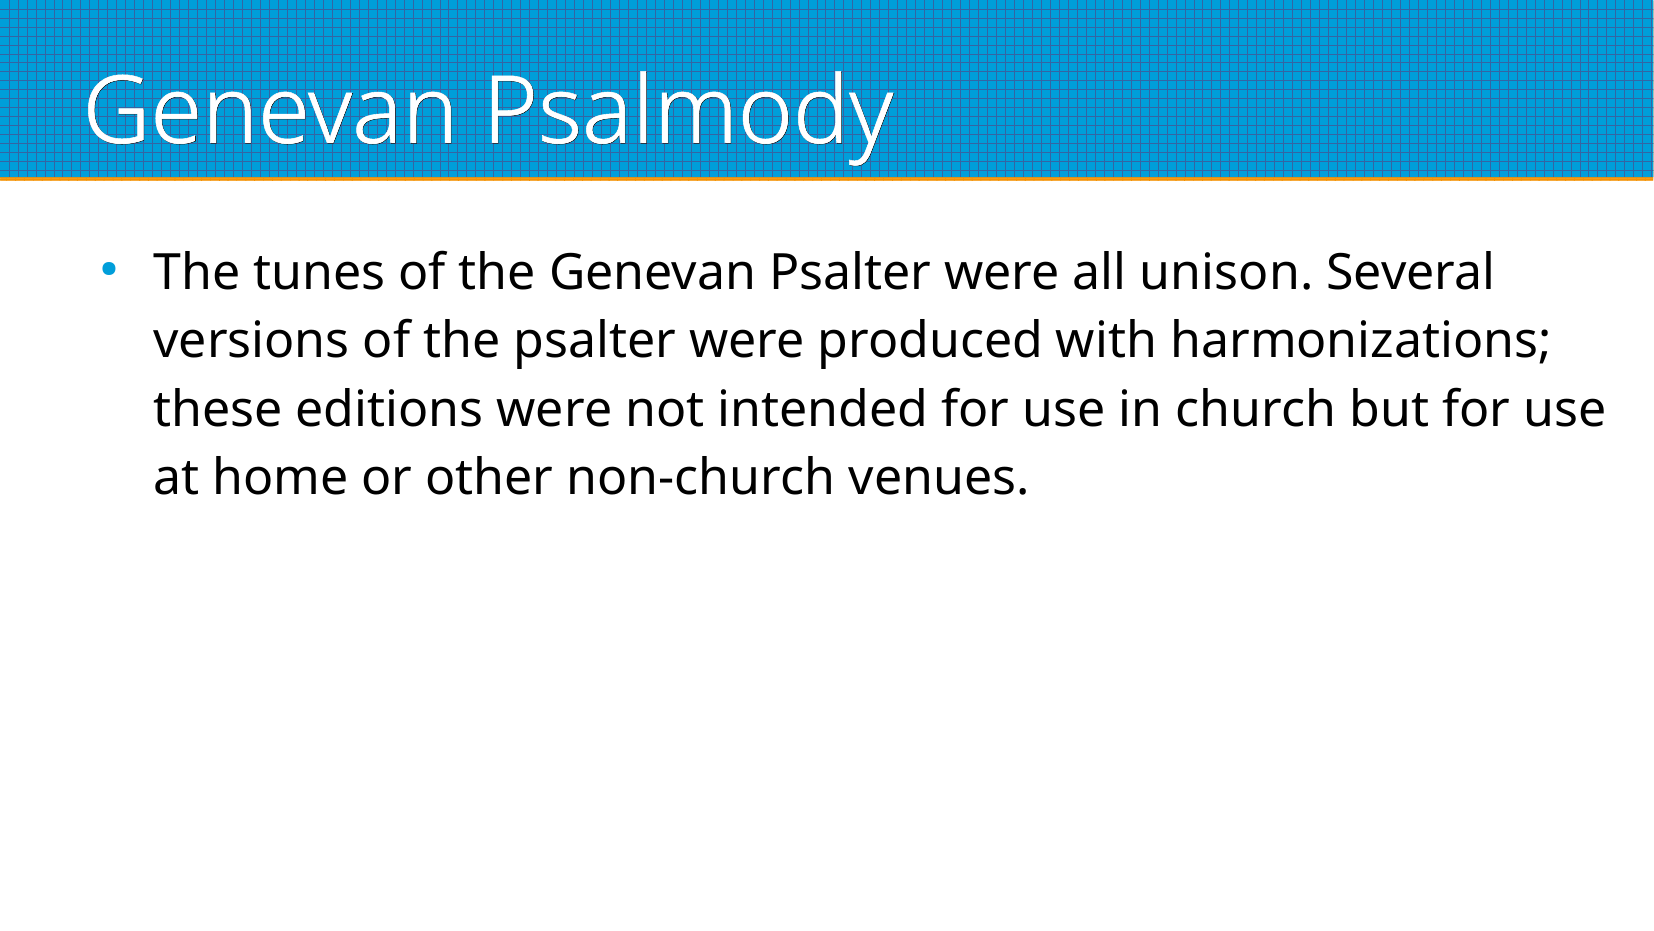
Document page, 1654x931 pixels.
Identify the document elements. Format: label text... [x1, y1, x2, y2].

title Genevan Psalmody [82, 14, 1571, 171]
list The tunes of the Genevan Psalter were all unison. Several versions of the psalter were produced with harmonizations; these editions were not intended for use in church but for use at home or other non-church venues. [82, 236, 1613, 863]
